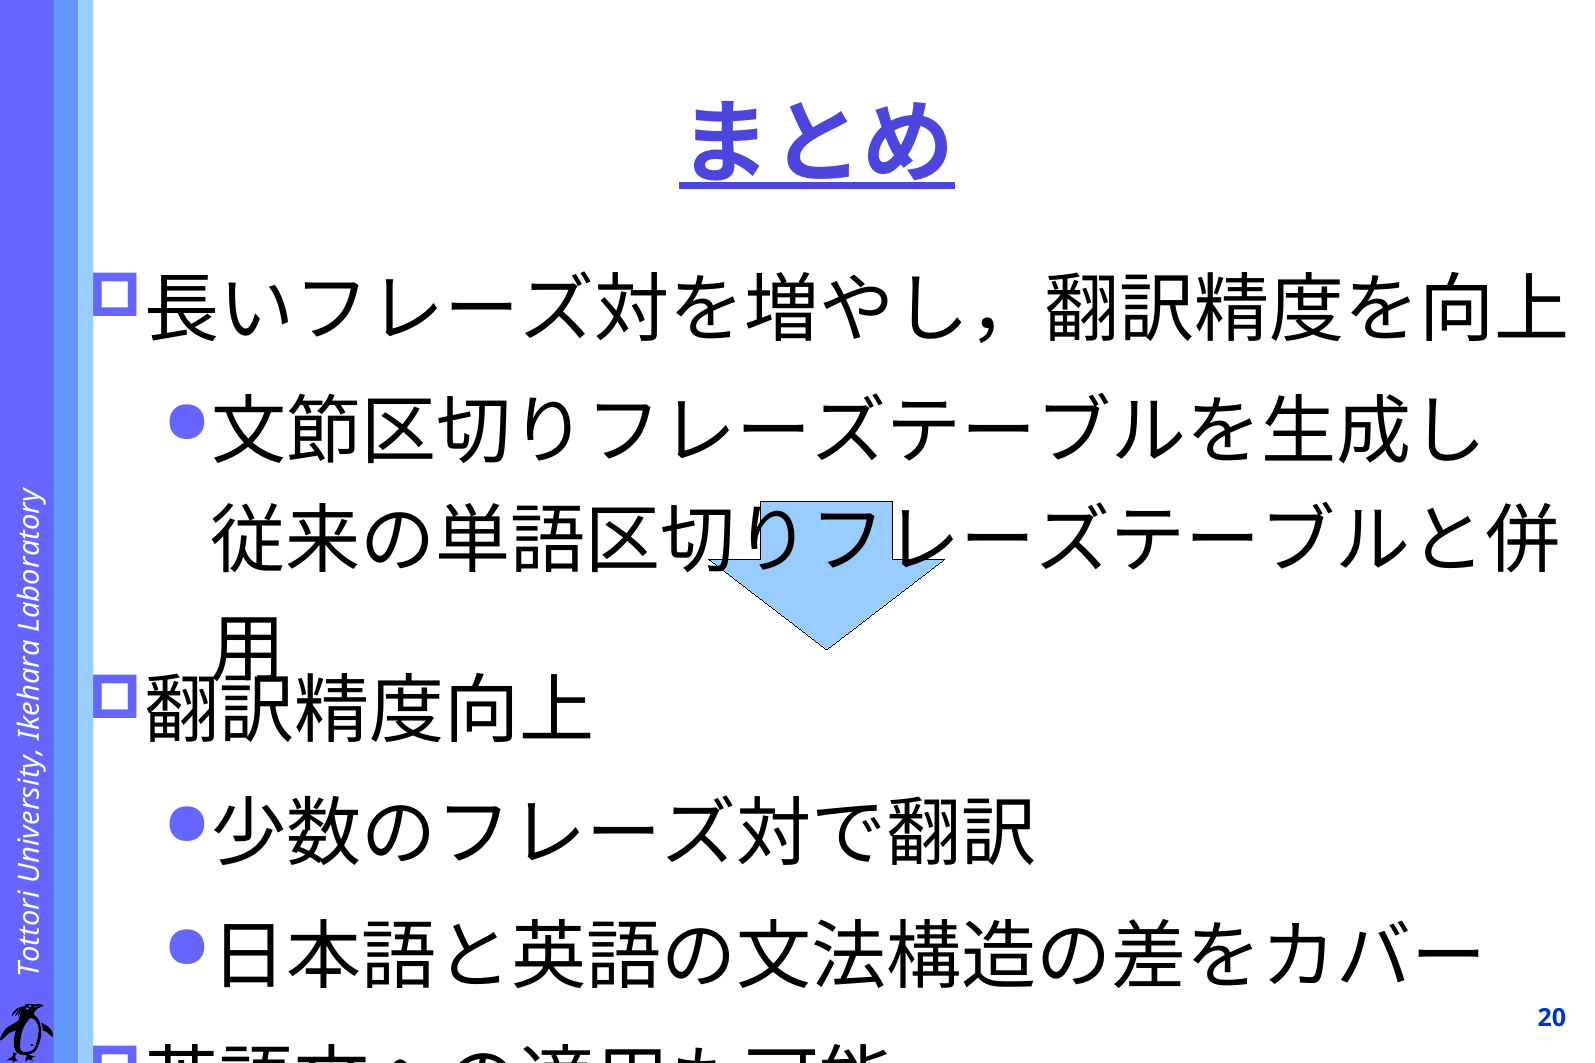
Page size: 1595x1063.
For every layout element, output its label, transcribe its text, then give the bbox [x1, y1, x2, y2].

title まとめ [92, 24, 1542, 247]
text_box [708, 559, 722, 566]
text_box [723, 532, 945, 649]
list 長いフレーズ対を増やし，翻訳精度を向上 文節区切りフレーズテーブルを生成し 従来の単語区切りフレーズテーブルと併用 [88, 247, 1595, 532]
list 翻訳精度向上 少数のフレーズ対で翻訳 日本語と英語の文法構造の差をカバー 英語文への適用も可能 [88, 649, 1595, 996]
